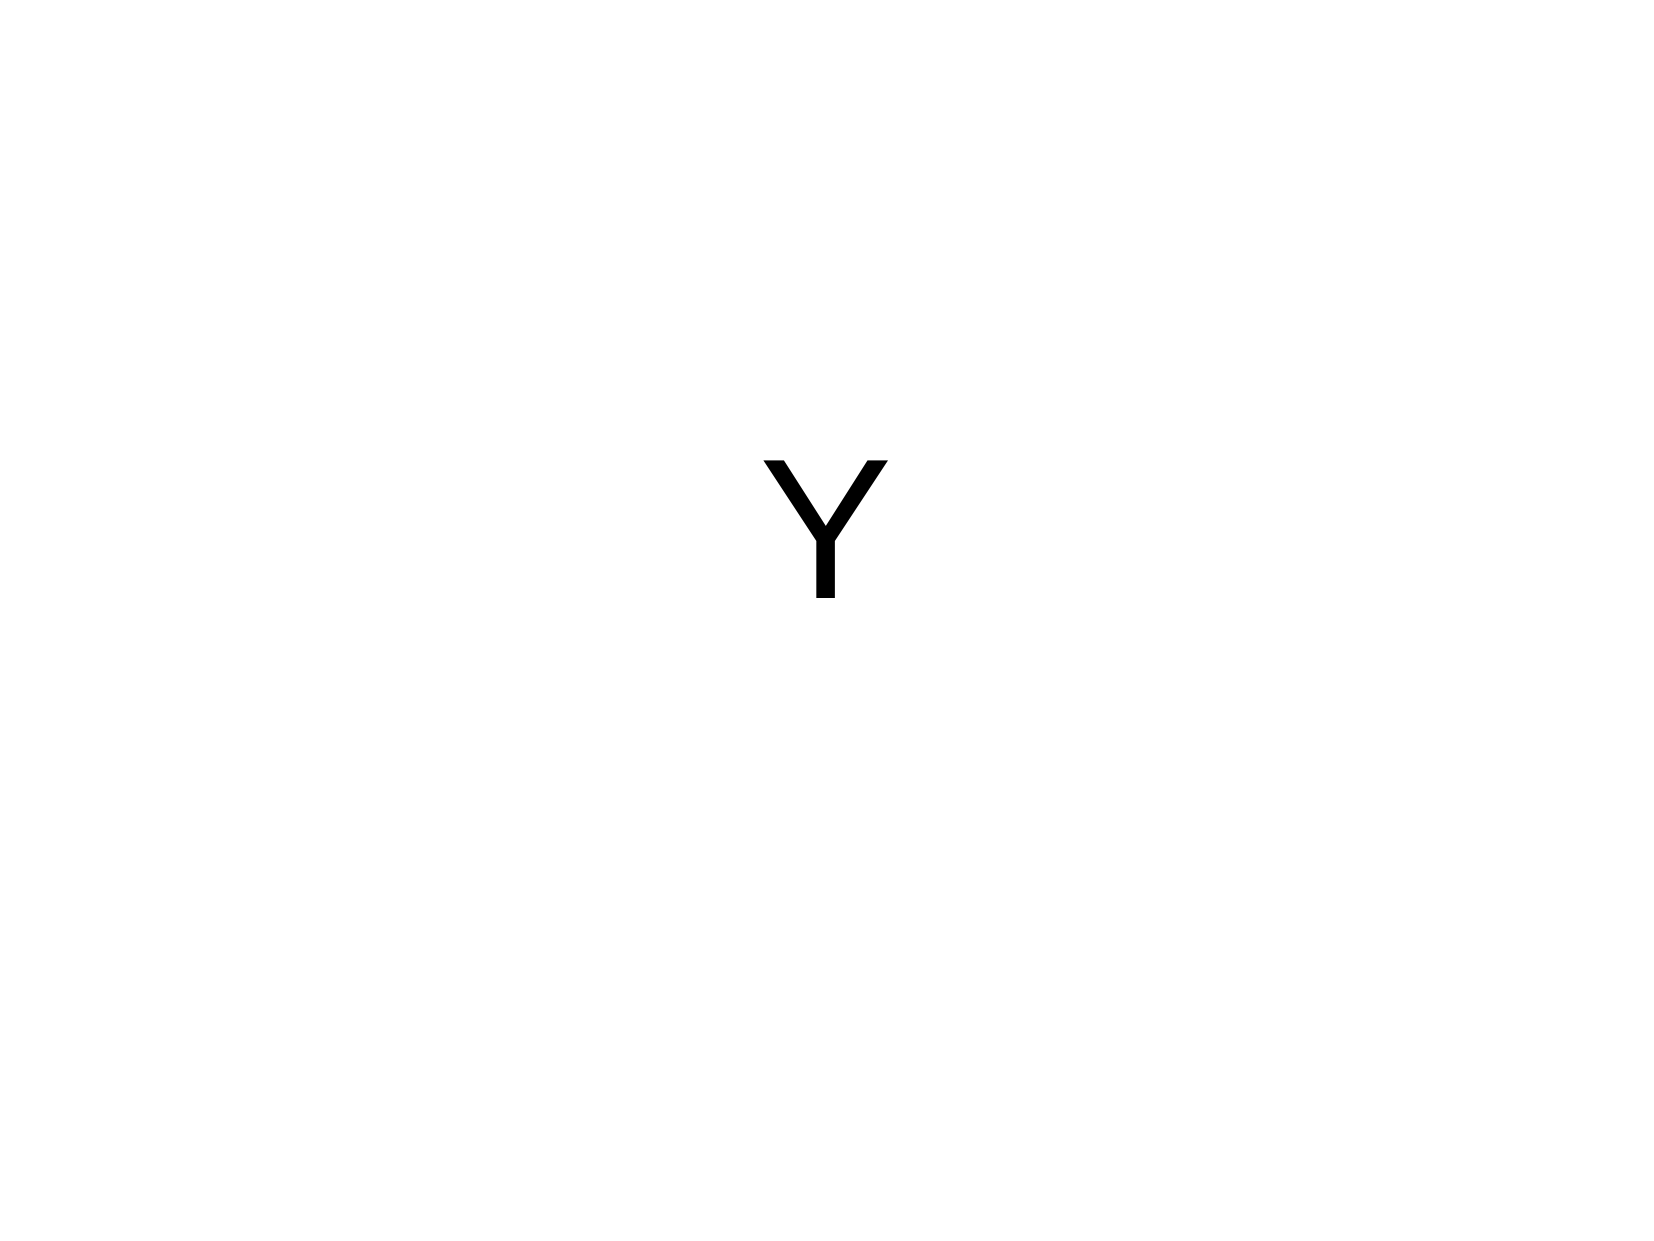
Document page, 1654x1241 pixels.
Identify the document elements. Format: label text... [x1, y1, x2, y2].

subtitle Y [82, 49, 1571, 1010]
